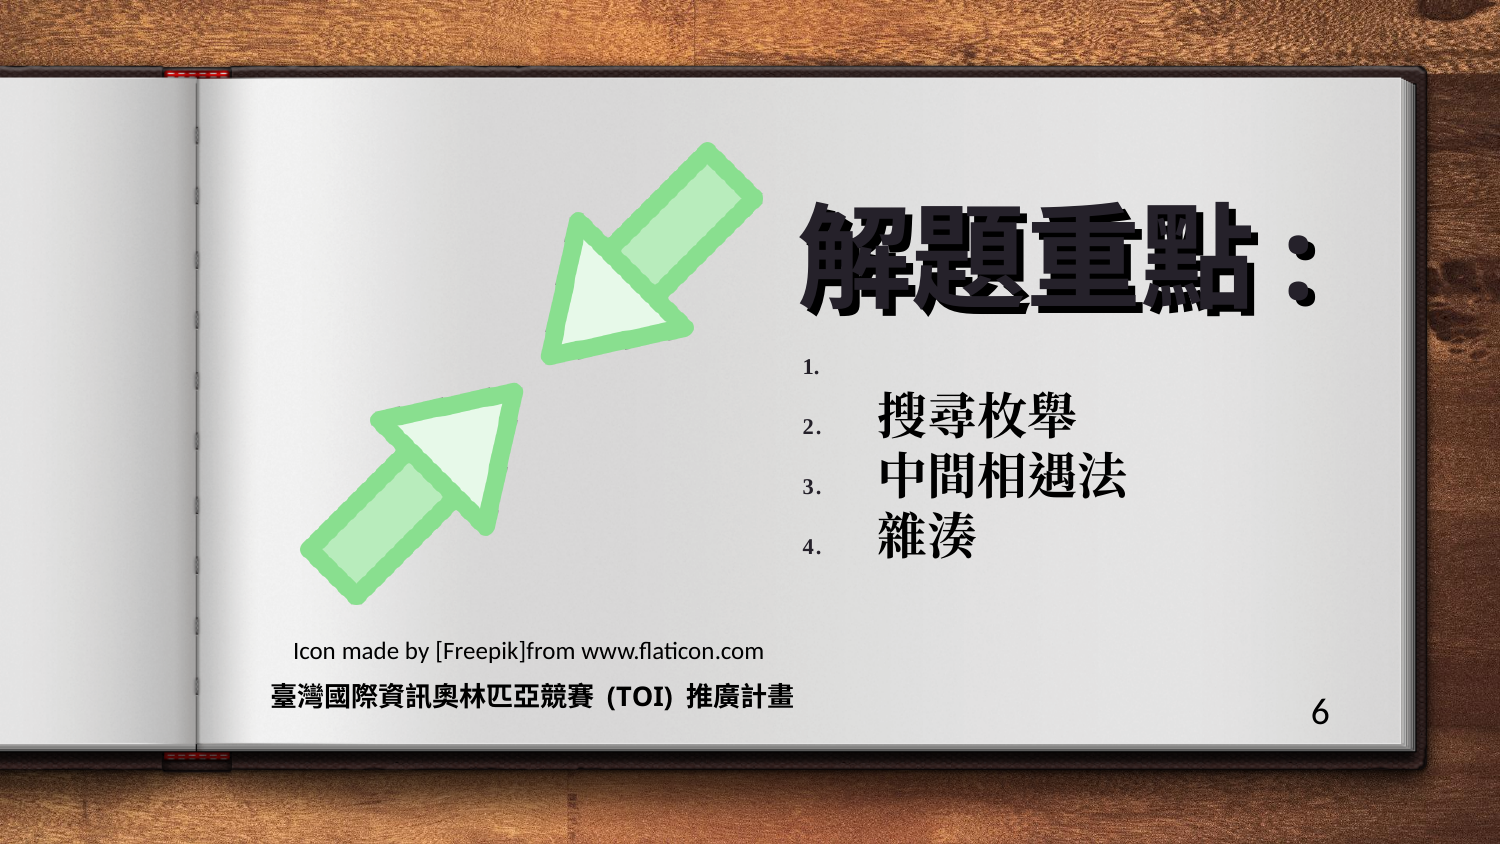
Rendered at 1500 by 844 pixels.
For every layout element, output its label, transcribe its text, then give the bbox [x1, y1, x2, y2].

picture [300, 142, 763, 606]
subtitle 搜尋枚舉 中間相遇法 雜湊 [787, 309, 1361, 584]
text_box [1295, 672, 1386, 737]
text_box Icon made by [Freepik]from www.flaticon.com [278, 627, 867, 672]
title 解題重點: [782, 146, 1313, 338]
